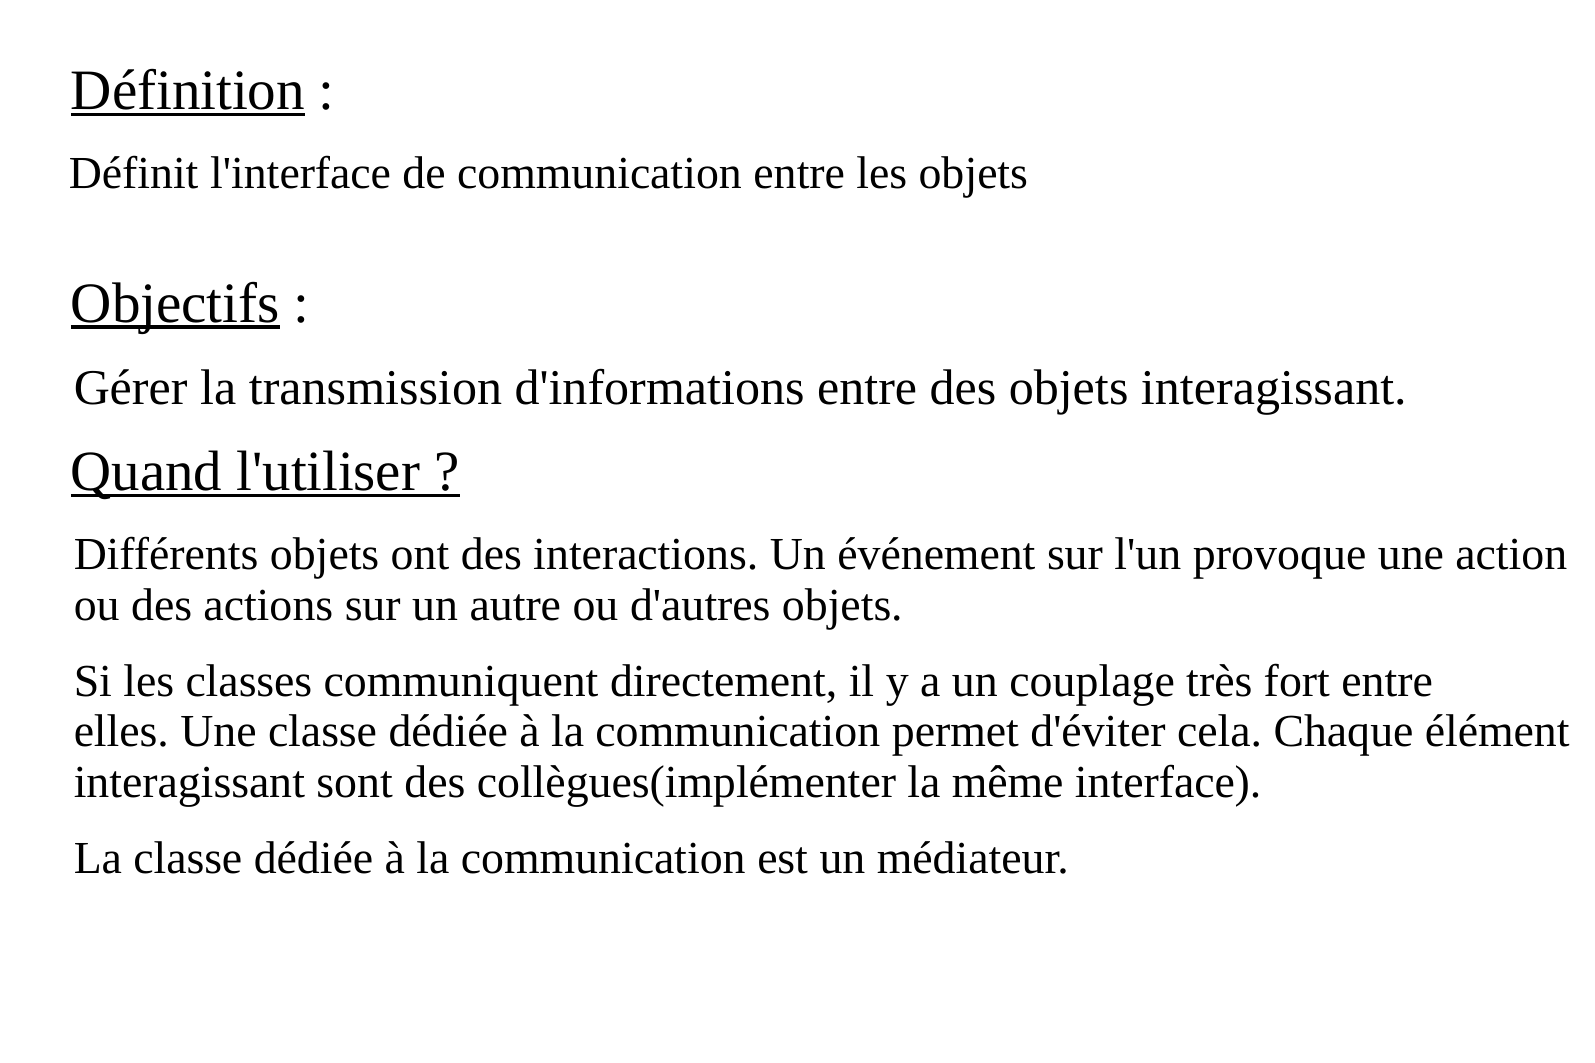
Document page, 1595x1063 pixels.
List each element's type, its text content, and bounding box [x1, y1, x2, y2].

list Définition : Définit l'interface de communication entre les objets Objectifs : Gérer la transmission d'informations entre des objets interagissant. Quand l'utiliser ? Différents objets ont des interactions. Un événement sur l'un provoque une action ou des actions sur un autre ou d'autres objets. Si les classes communiquent directement, il y a un couplage très fort entre elles. Une classe dédiée à la communication permet d'éviter cela. Chaque élément interagissant sont des collègues(implémenter la même interface). La classe dédiée à la communication est un médiateur. [0, 59, 1595, 1063]
